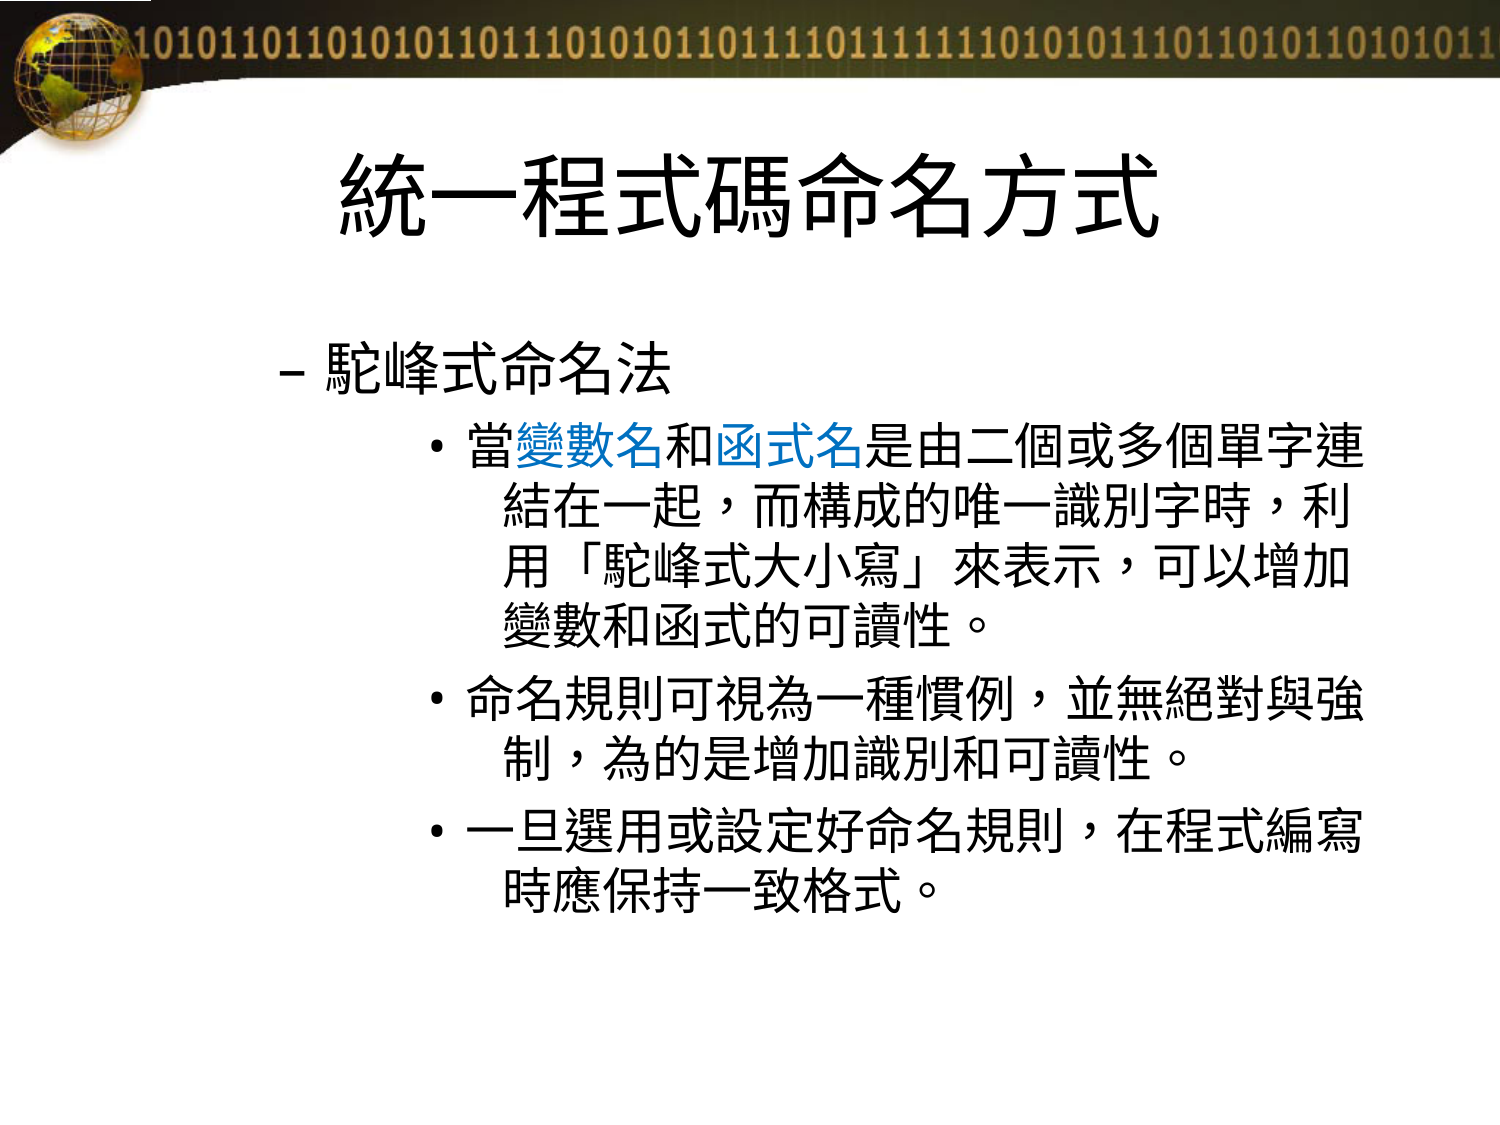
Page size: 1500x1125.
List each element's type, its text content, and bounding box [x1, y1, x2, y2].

title 統一程式碼命名方式 [112, 99, 1388, 288]
list 駝峰式命名法 當變數名和函式名是由二個或多個單字連結在一起，而構成的唯一識別字時，利用「駝峰式大小寫」來表示，可以增加變數和函式的可讀性。 命名規則可視為一種慣例，並無絕對與強制，為的是增加識別和可讀性。 一旦選用或設定好命名規則，在程式編寫時應保持一致格式。 [112, 324, 1388, 1000]
